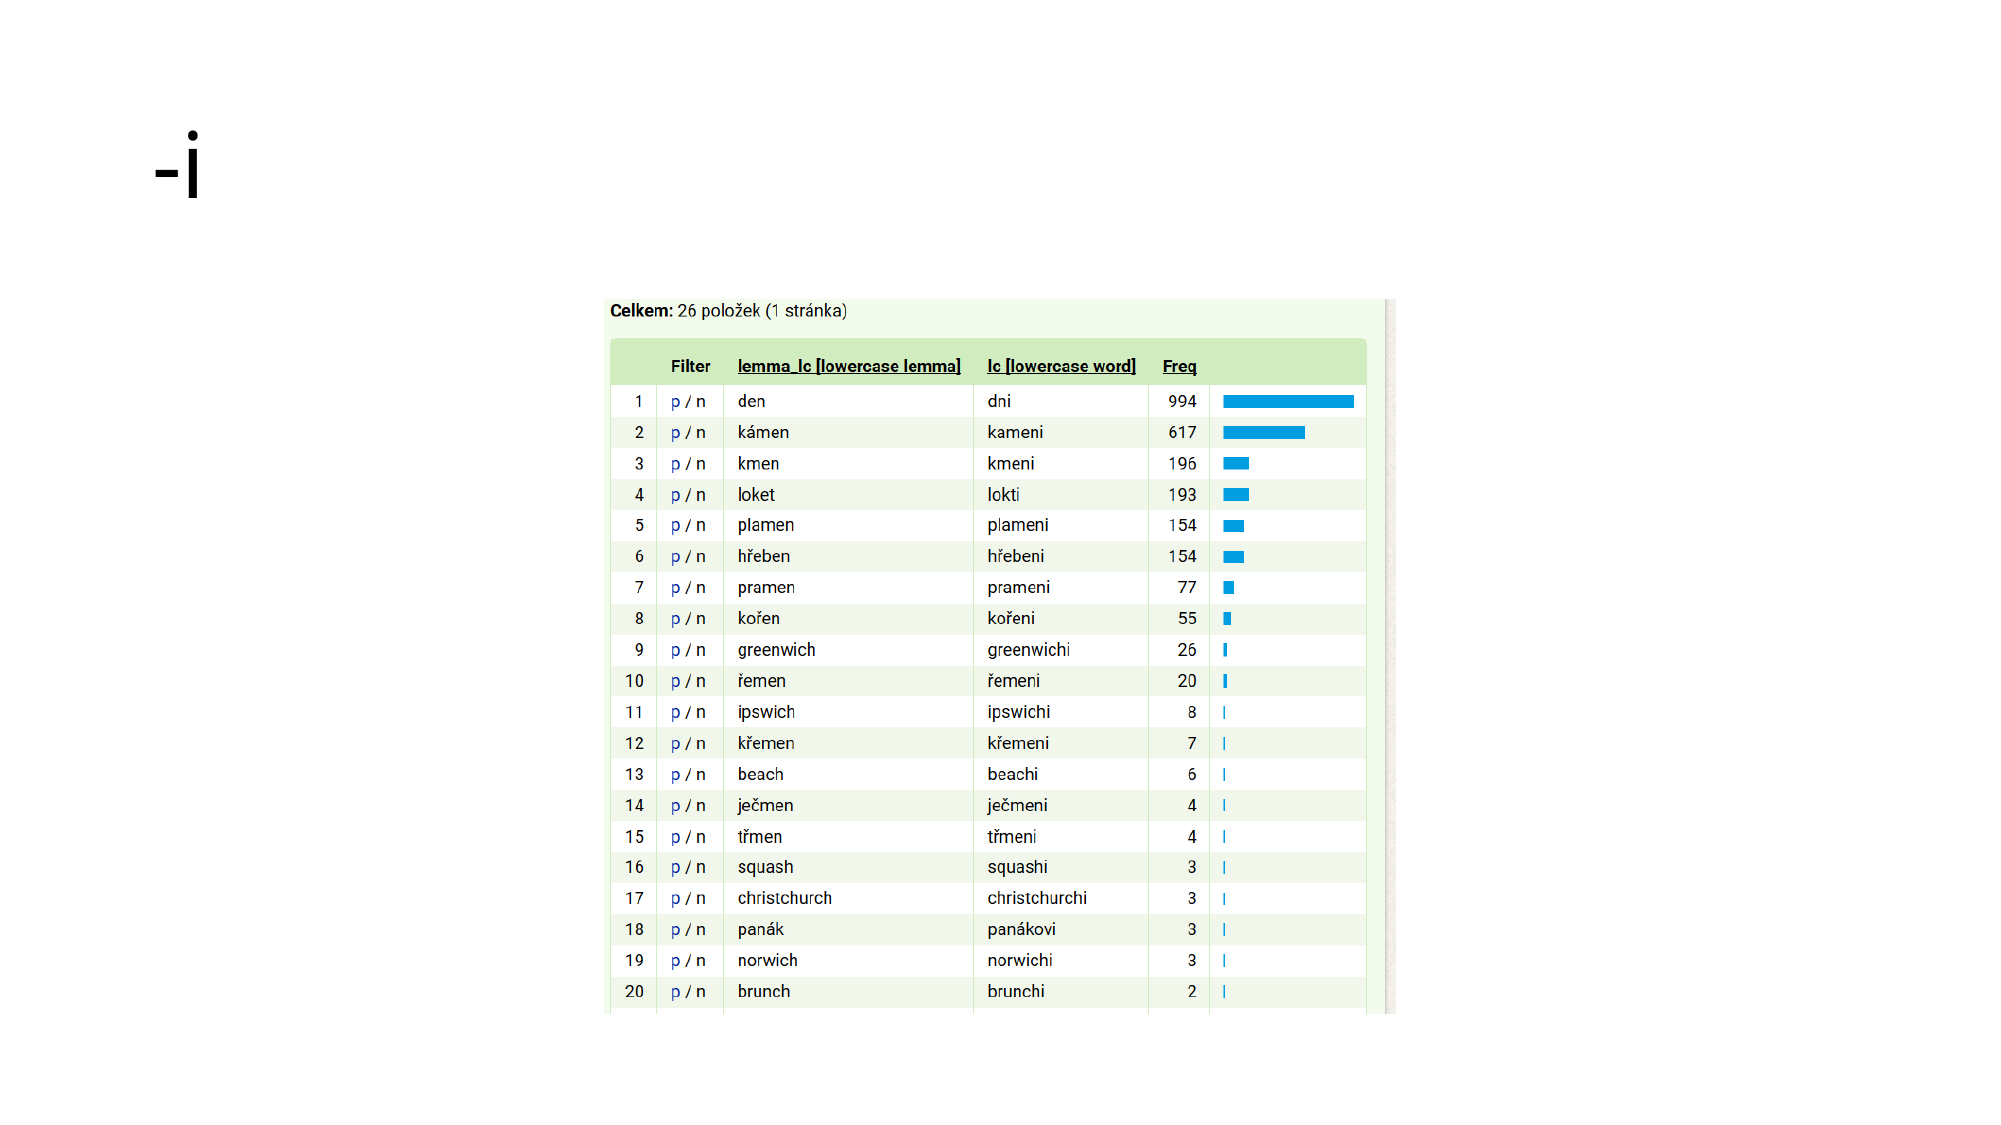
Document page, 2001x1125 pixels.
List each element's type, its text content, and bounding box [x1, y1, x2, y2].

title -i [137, 59, 1863, 278]
picture [604, 299, 1396, 1014]
